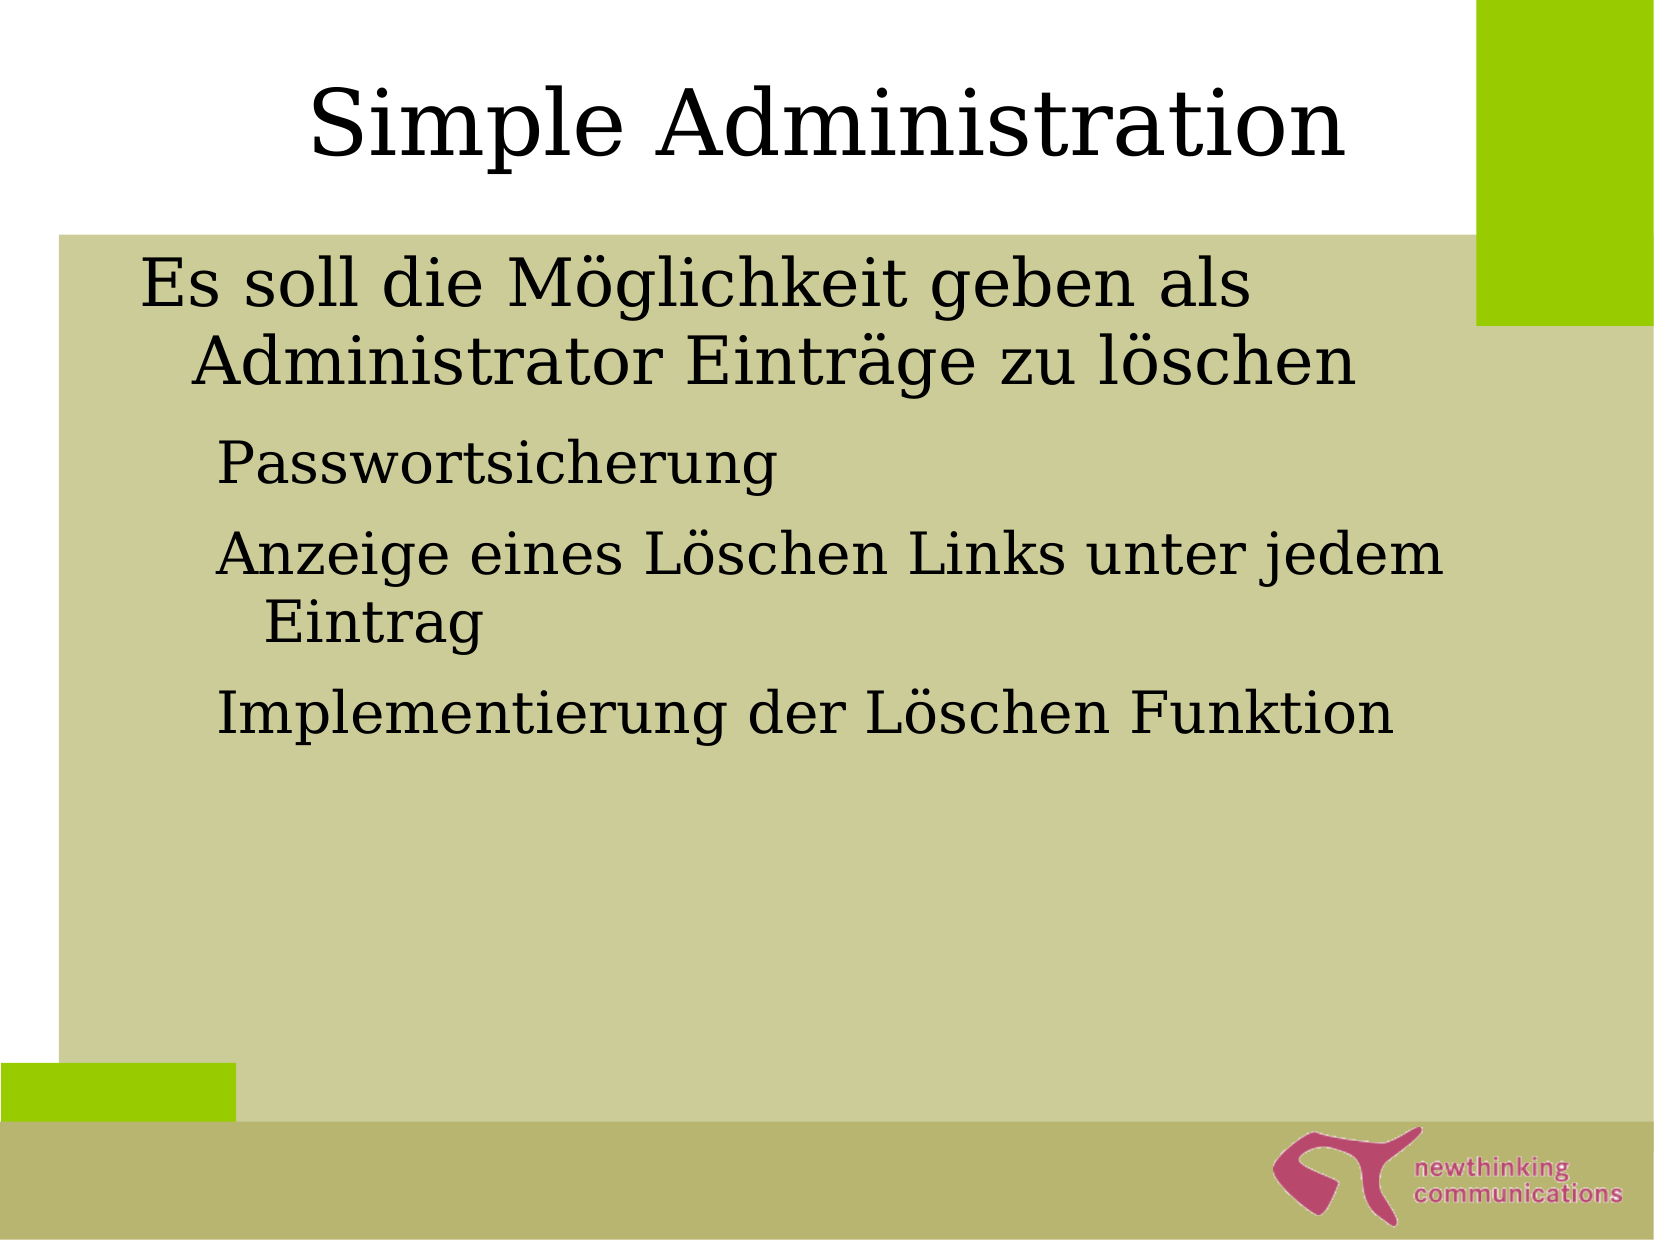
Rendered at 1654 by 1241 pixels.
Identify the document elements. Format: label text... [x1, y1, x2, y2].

picture [1273, 1127, 1641, 1241]
list Es soll die Möglichkeit geben als Administrator Einträge zu löschen Passwortsicherung Anzeige eines Löschen Links unter jedem Eintrag Implementierung der Löschen Funktion [121, 244, 1534, 1026]
title Simple Administration [121, 20, 1534, 228]
